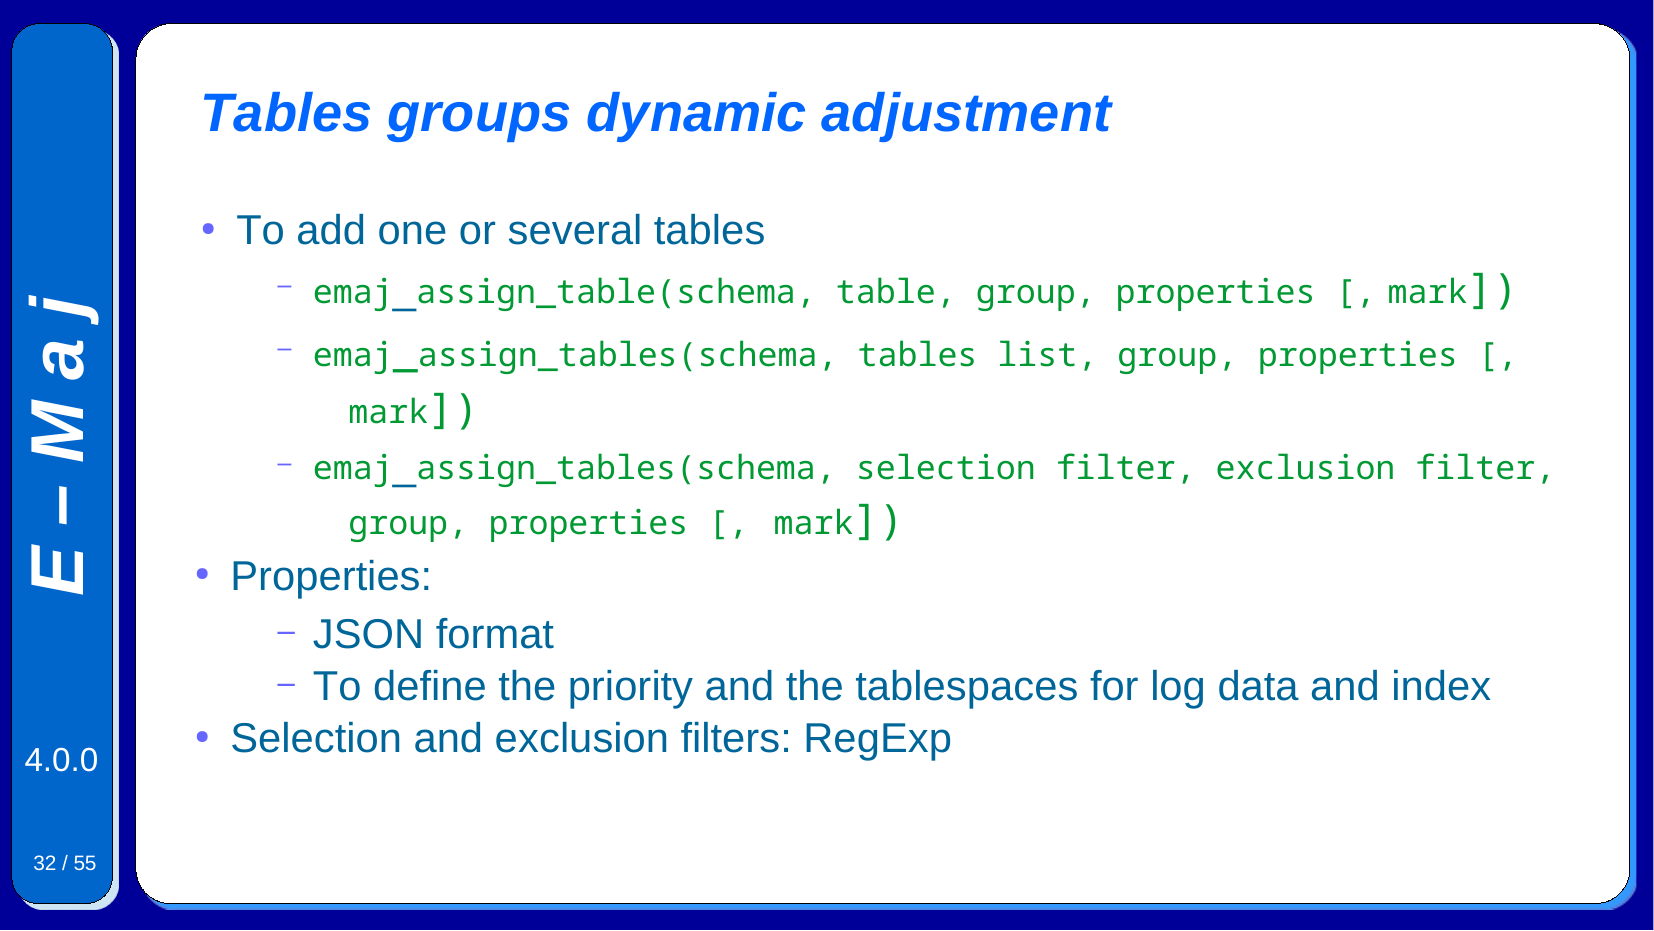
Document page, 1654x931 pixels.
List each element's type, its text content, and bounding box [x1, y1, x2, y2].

title Tables groups dynamic adjustment [200, 34, 1575, 191]
list To add one or several tables emaj_assign_table(schema, table, group, properties [, mark]) emaj_assign_tables(schema, tables list, group, properties [, mark]) emaj_assign_tables(schema, selection filter, exclusion filter, group, properties [, mark]) Properties: JSON format To define the priority and the tablespaces for log data and index Selection and exclusion filters: RegExp [177, 206, 1587, 834]
